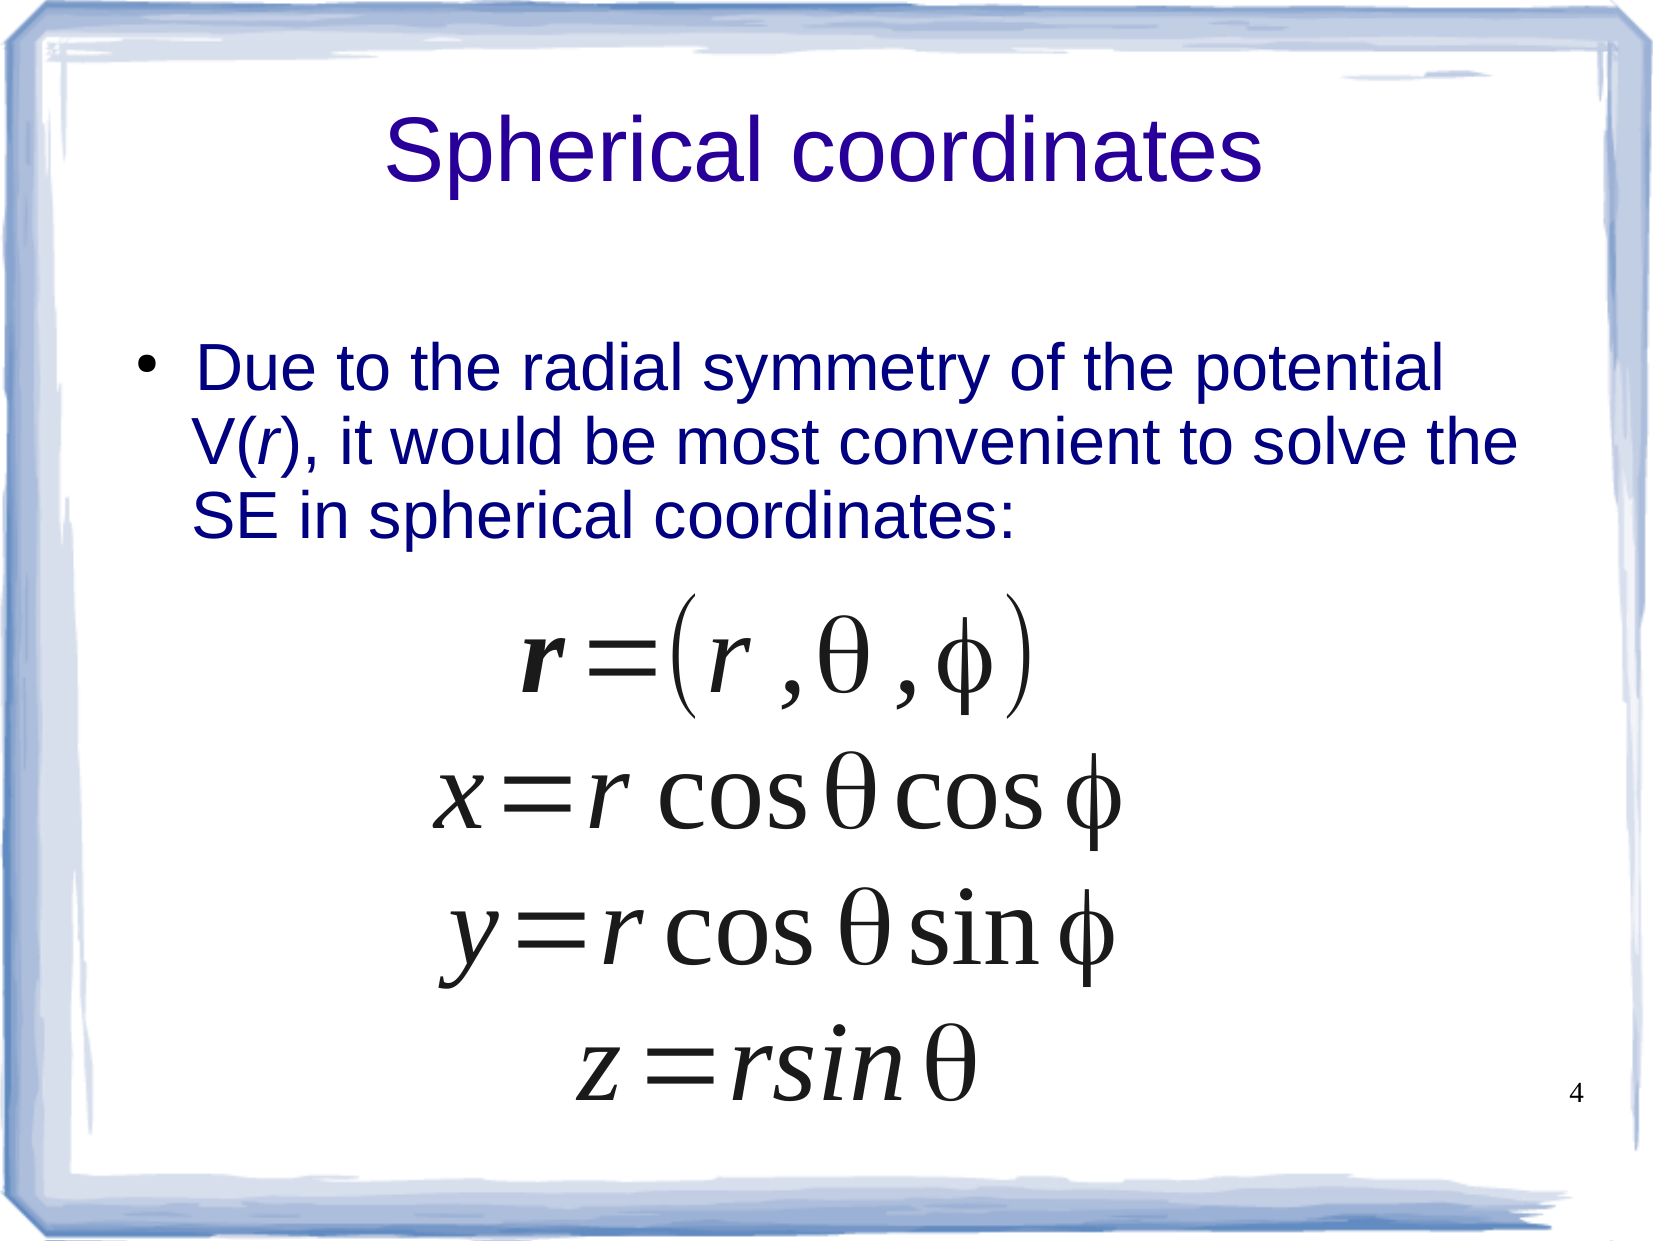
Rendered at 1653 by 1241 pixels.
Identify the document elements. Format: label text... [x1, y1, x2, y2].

list Due to the radial symmetry of the potential V(r), it would be most convenient to solve the SE in spherical coordinates: [135, 216, 1584, 1036]
picture [0, 0, 1653, 1241]
chart [398, 585, 1156, 1127]
title Spherical coordinates [82, 49, 1567, 253]
